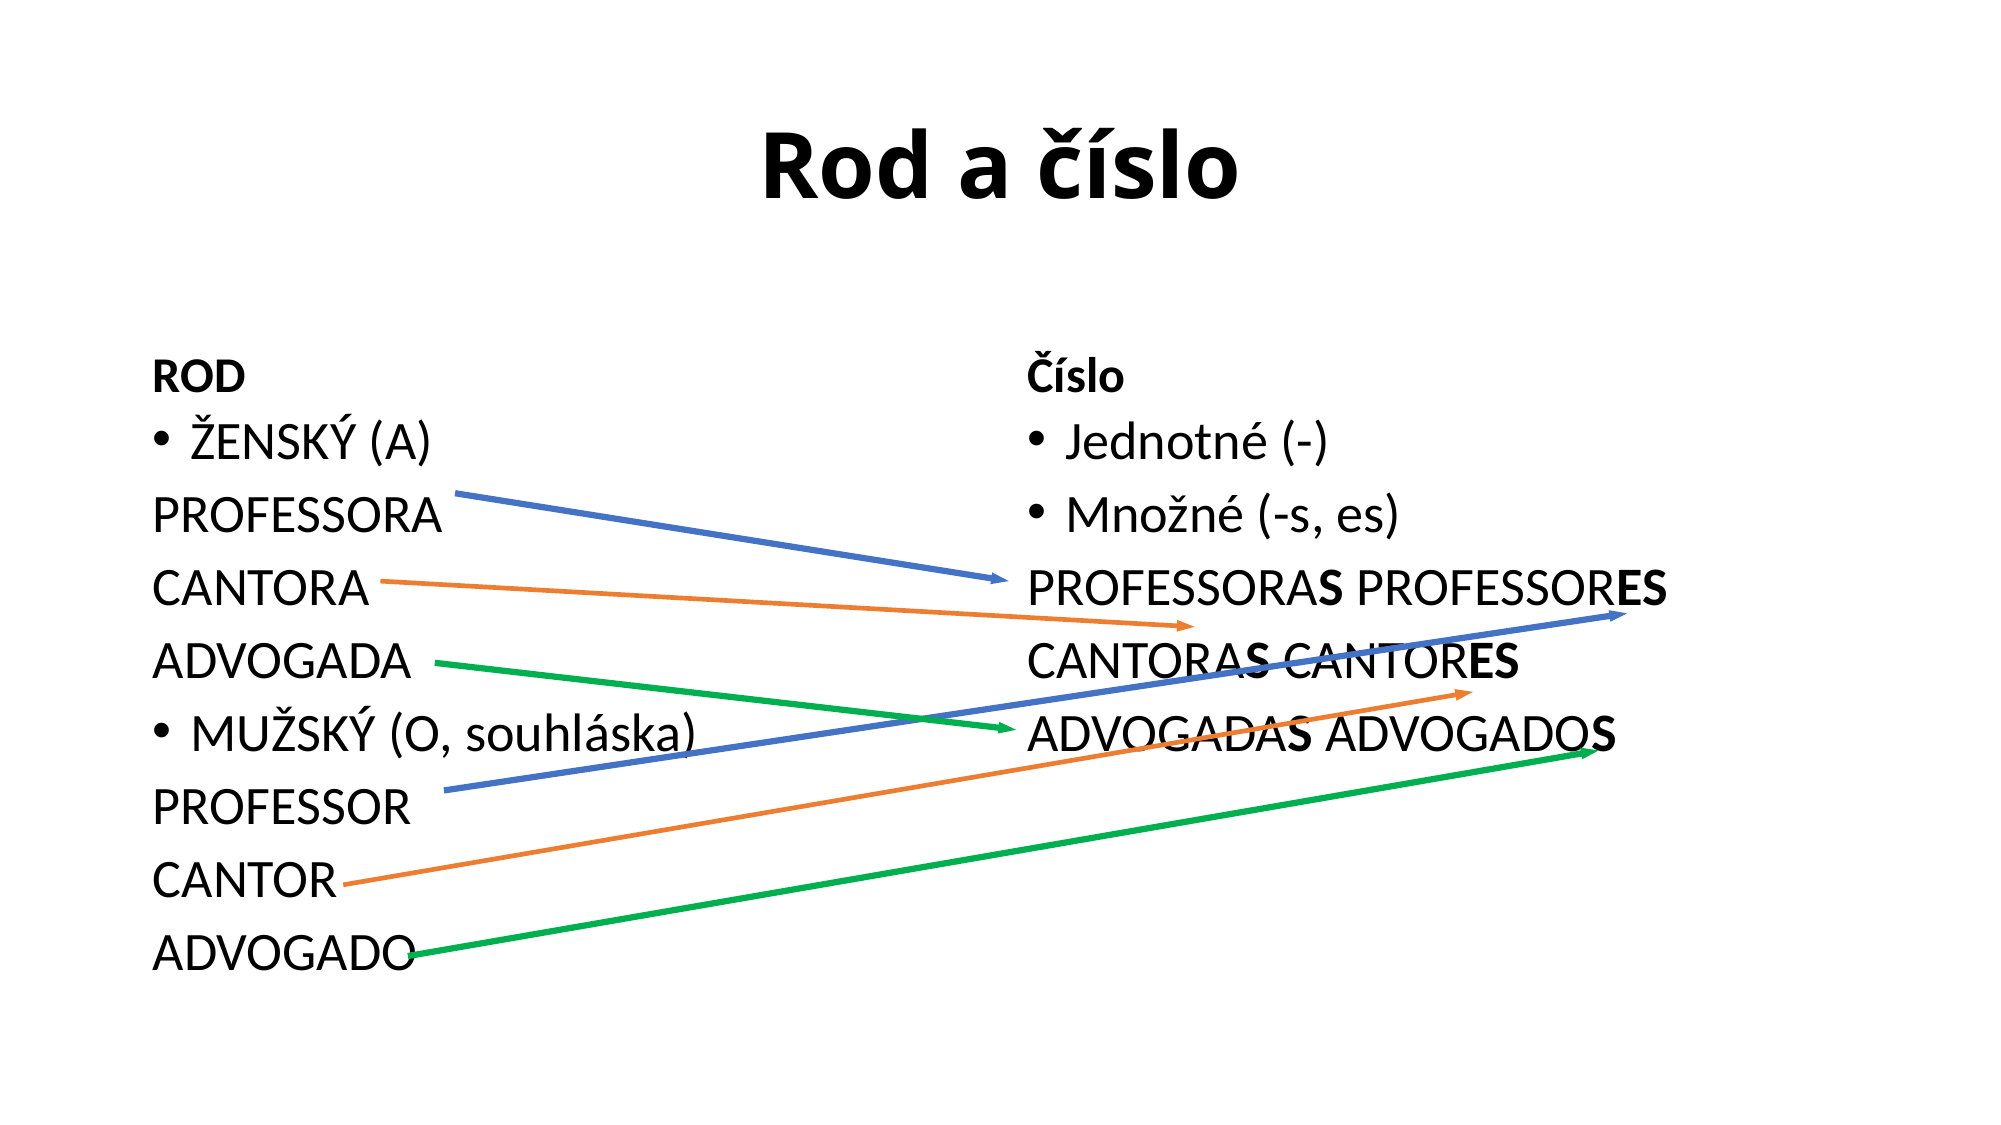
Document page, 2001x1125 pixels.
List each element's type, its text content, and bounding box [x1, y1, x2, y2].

list Číslo [1012, 275, 1863, 410]
title Rod a číslo [137, 59, 1863, 278]
list Jednotné (-) Množné (-s, es) PROFESSORAS PROFESSORES CANTORAS CANTORES ADVOGADAS ADVOGADOS [1012, 410, 1863, 1016]
list ŽENSKÝ (A) PROFESSORA CANTORA ADVOGADA MUŽSKÝ (O, souhláska) PROFESSOR CANTOR ADVOGADO [137, 410, 984, 1016]
list ROD [137, 275, 984, 410]
